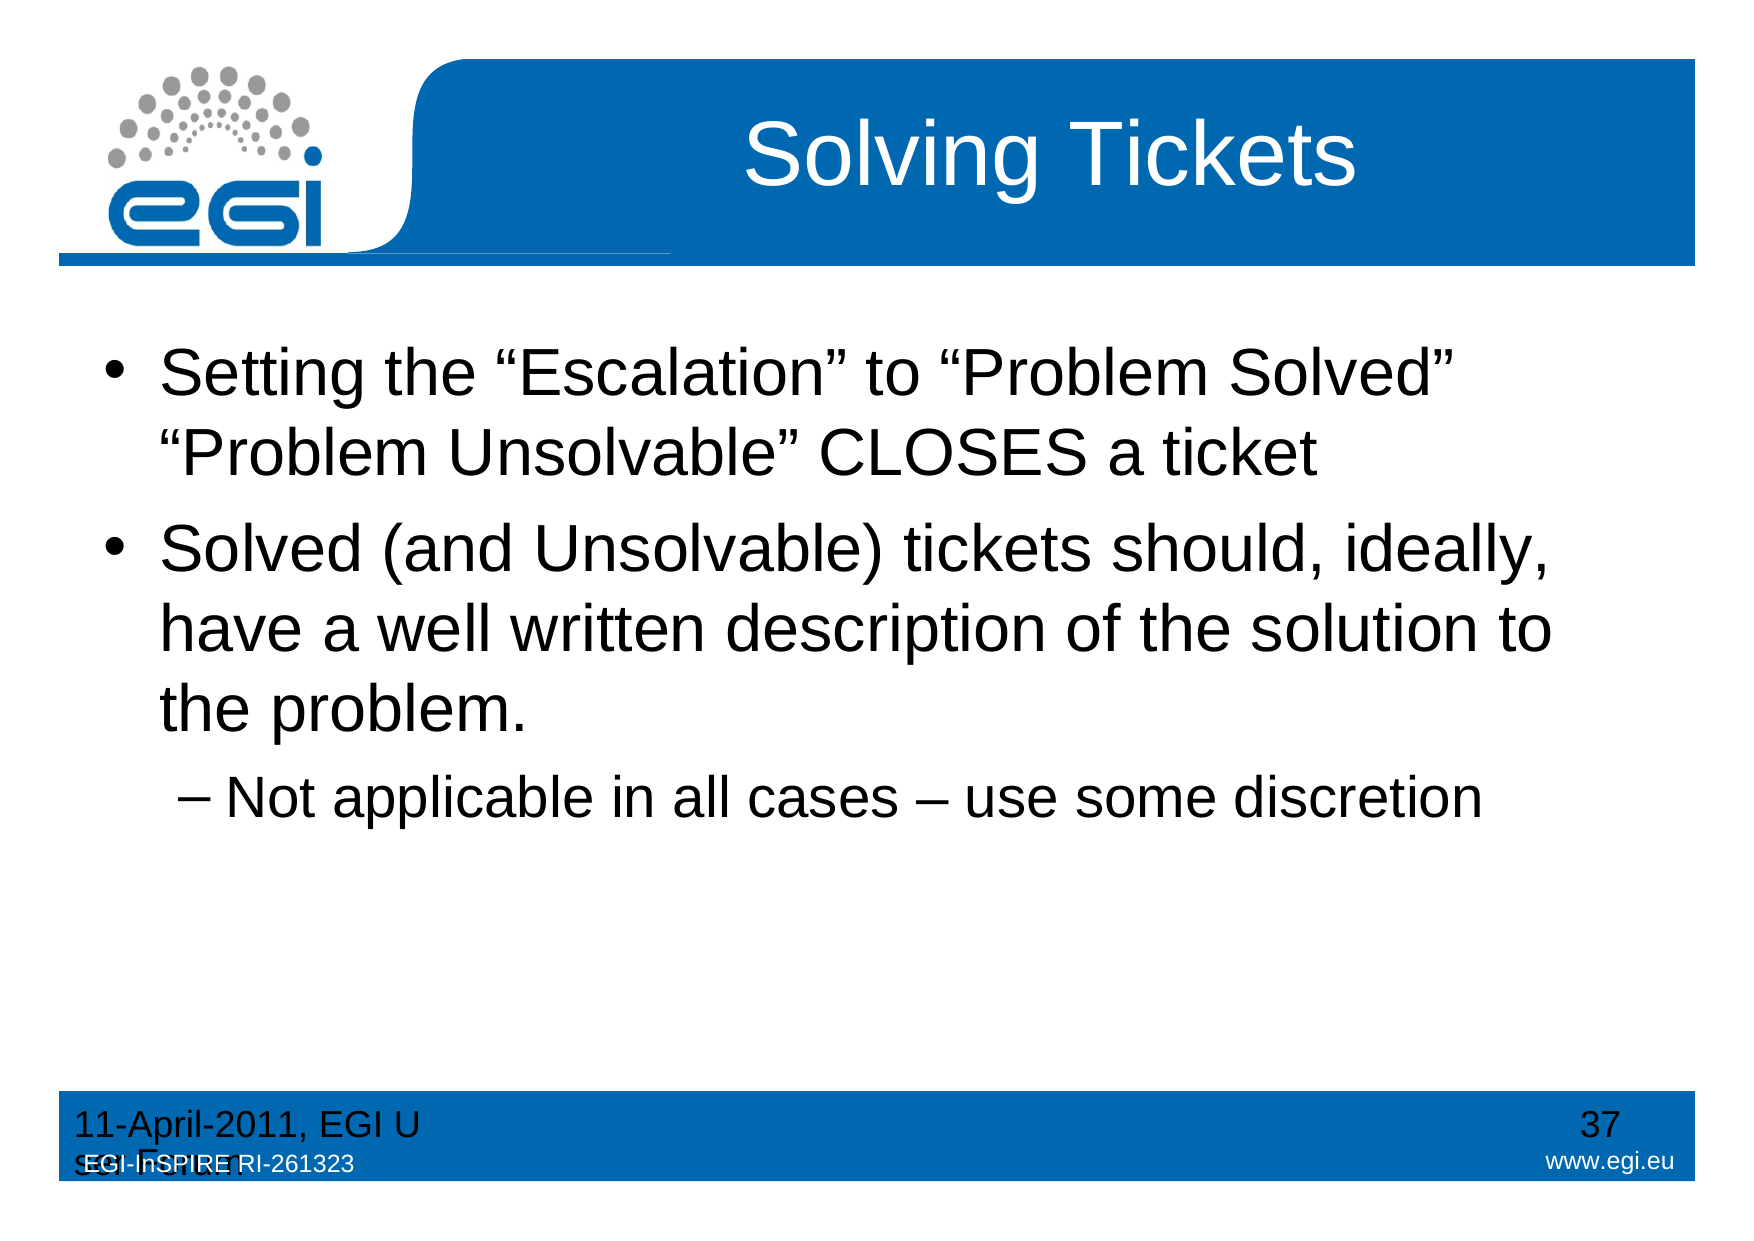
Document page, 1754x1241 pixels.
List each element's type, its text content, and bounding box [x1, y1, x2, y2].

list Setting the “Escalation” to “Problem Solved” “Problem Unsolvable” CLOSES a ticket Solved (and Unsolvable) tickets should, ideally, have a well written description of the solution to the problem. Not applicable in all cases – use some discretion [88, 320, 1614, 1062]
title Solving Tickets [439, 31, 1663, 267]
picture [59, 59, 348, 253]
